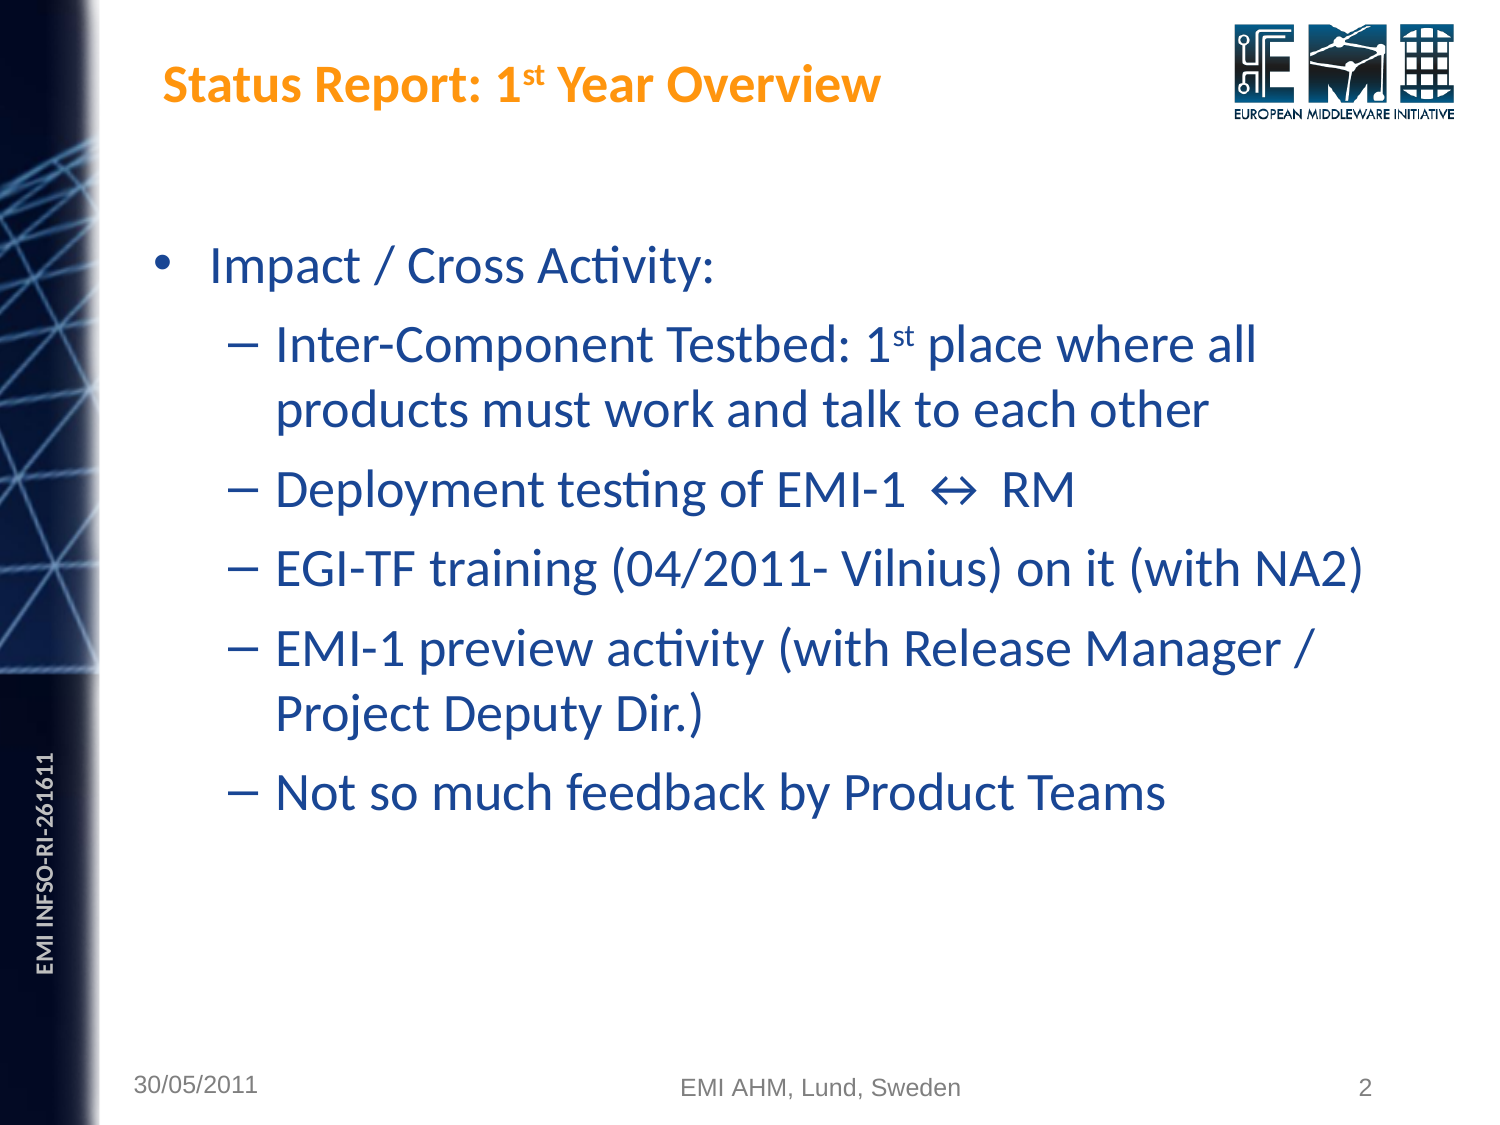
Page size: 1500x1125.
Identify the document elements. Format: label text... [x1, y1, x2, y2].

text_box Status Report: 1st Year Overview [147, 40, 1195, 122]
picture [1185, 8, 1500, 140]
text_box <number> [1343, 1063, 1426, 1123]
picture [0, 0, 111, 1125]
text_box 30/05/2011 [118, 1061, 301, 1123]
text_box EMI AHM, Lund, Sweden [298, 1063, 1344, 1124]
list Impact / Cross Activity: Inter-Component Testbed: 1st place where all products must work and talk to each other Deployment testing of EMI-1 ↔ RM EGI-TF training (04/2011- Vilnius) on it (with NA2) EMI-1 preview activity (with Release Manager / Project Deputy Dir.) Not so much feedback by Product Teams [138, 165, 1463, 1008]
